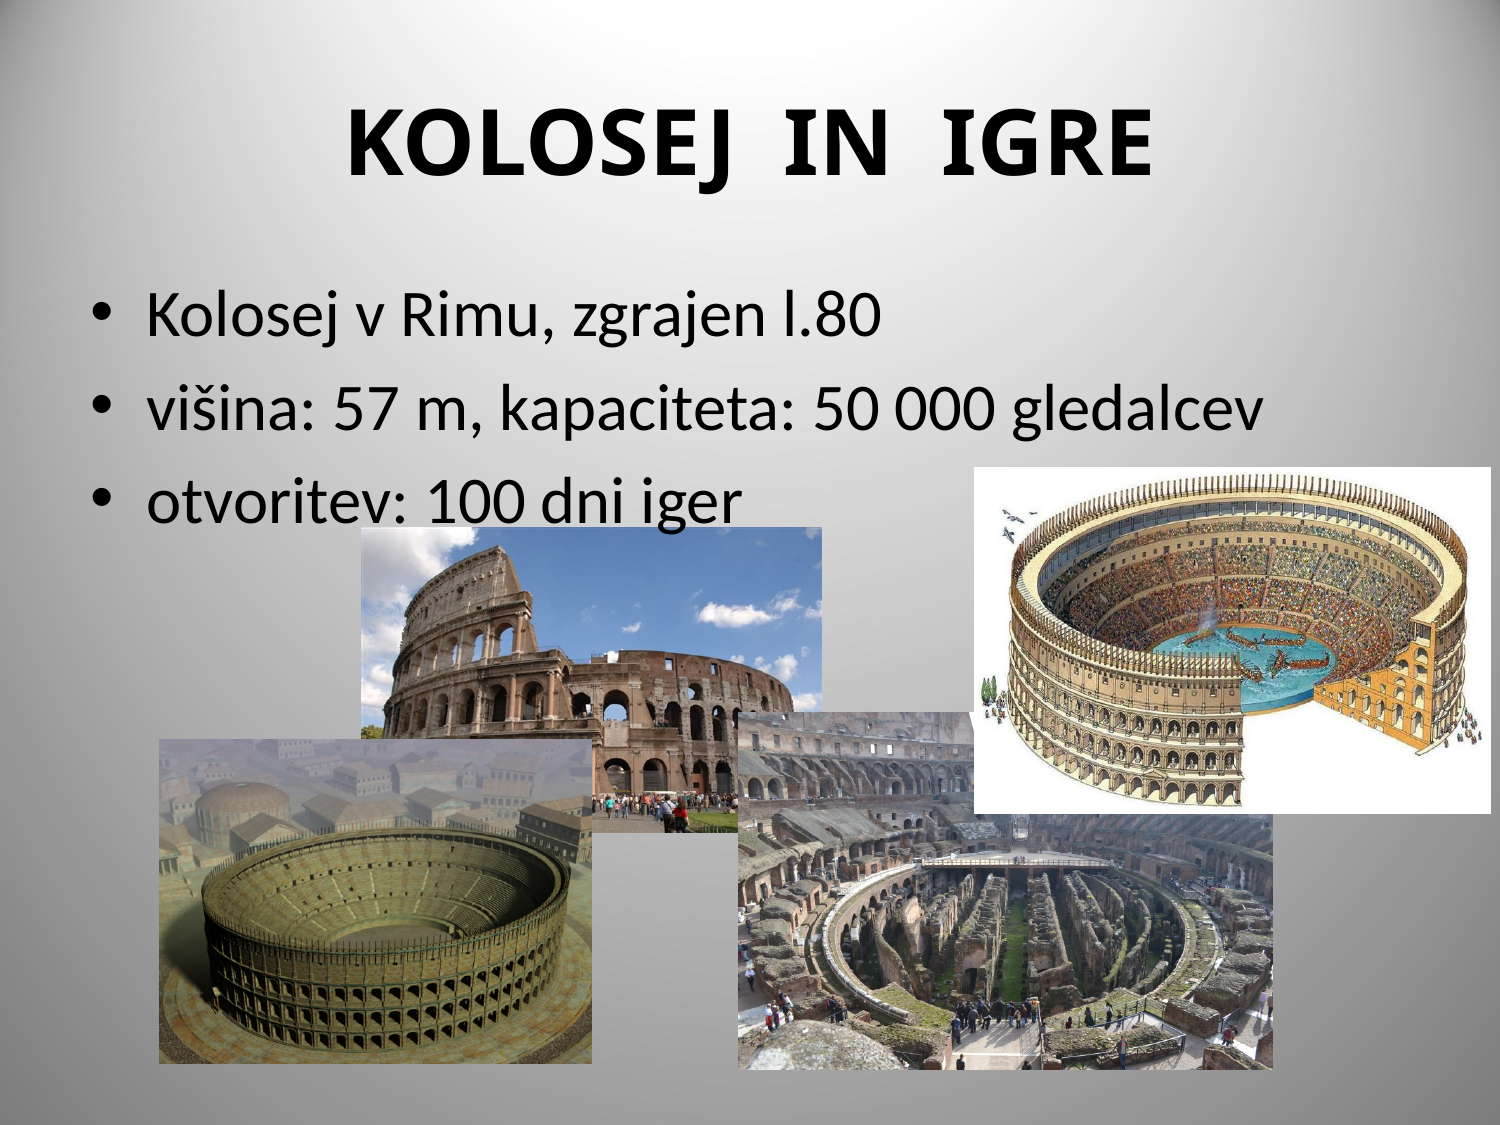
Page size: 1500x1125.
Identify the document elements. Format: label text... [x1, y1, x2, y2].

list Kolosej v Rimu, zgrajen l.80 višina: 57 m, kapaciteta: 50 000 gledalcev otvoritev: 100 dni iger [75, 262, 1425, 551]
picture [0, 0, 1500, 1125]
title KOLOSEJ IN IGRE [75, 45, 1425, 233]
